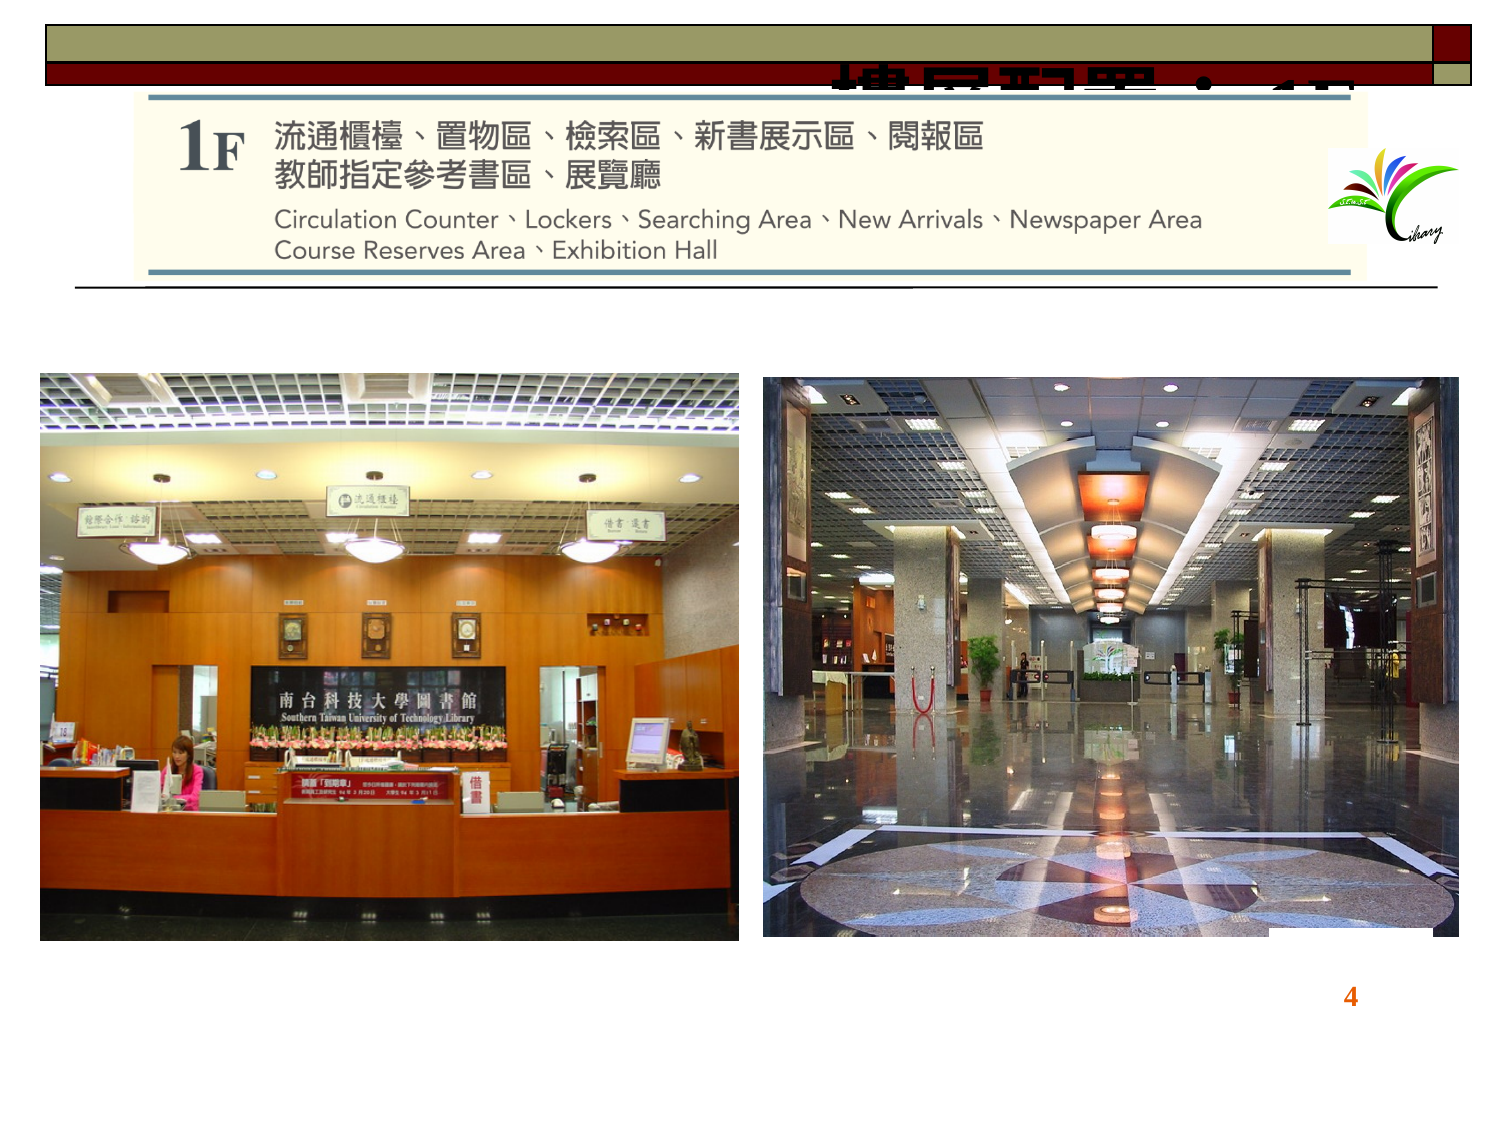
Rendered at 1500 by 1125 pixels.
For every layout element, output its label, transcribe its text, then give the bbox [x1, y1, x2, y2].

text_box [1328, 952, 1429, 1038]
picture [132, 90, 1459, 283]
picture [40, 373, 739, 941]
picture [763, 377, 1459, 1074]
title 樓層配置：1F (3/9) [75, 45, 1426, 233]
